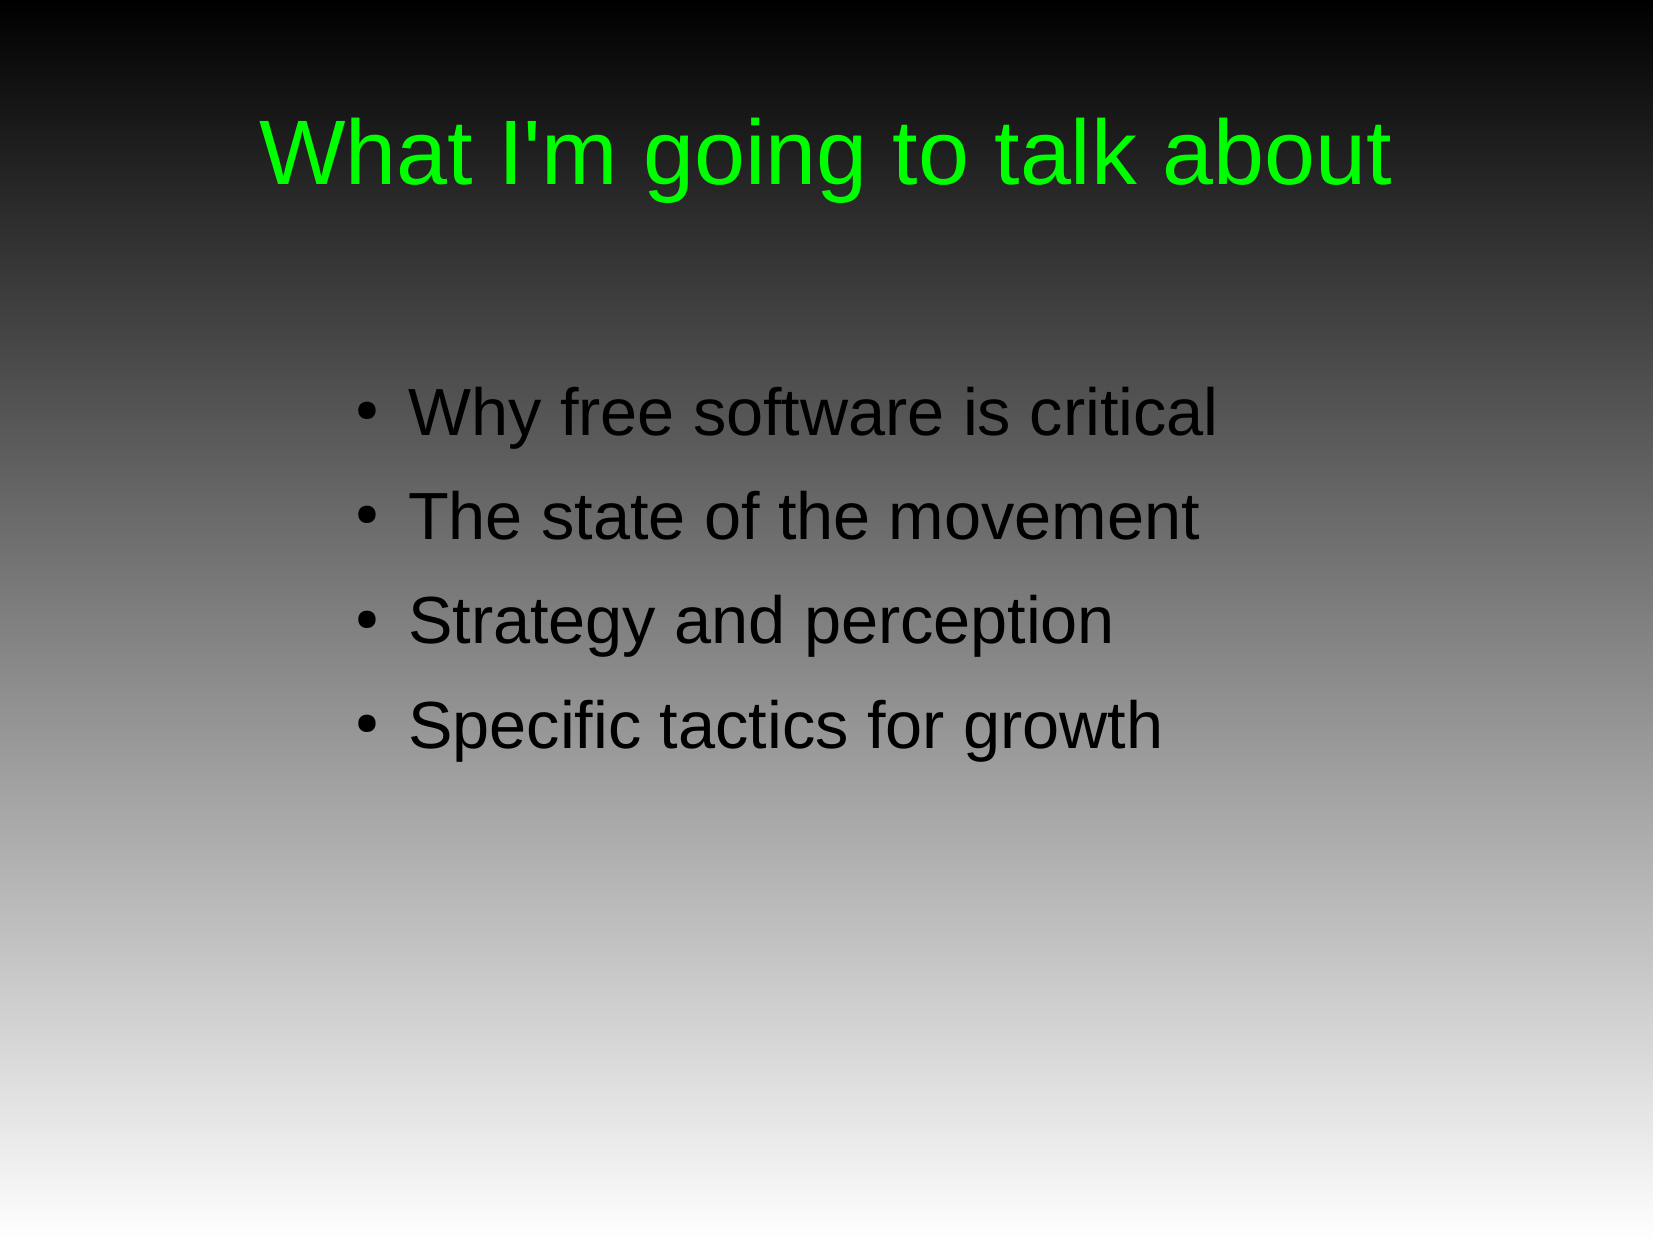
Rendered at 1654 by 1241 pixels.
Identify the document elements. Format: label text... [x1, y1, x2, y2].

list Why free software is critical The state of the movement Strategy and perception Specific tactics for growth [337, 375, 1388, 1142]
title What I'm going to talk about [82, 49, 1571, 257]
